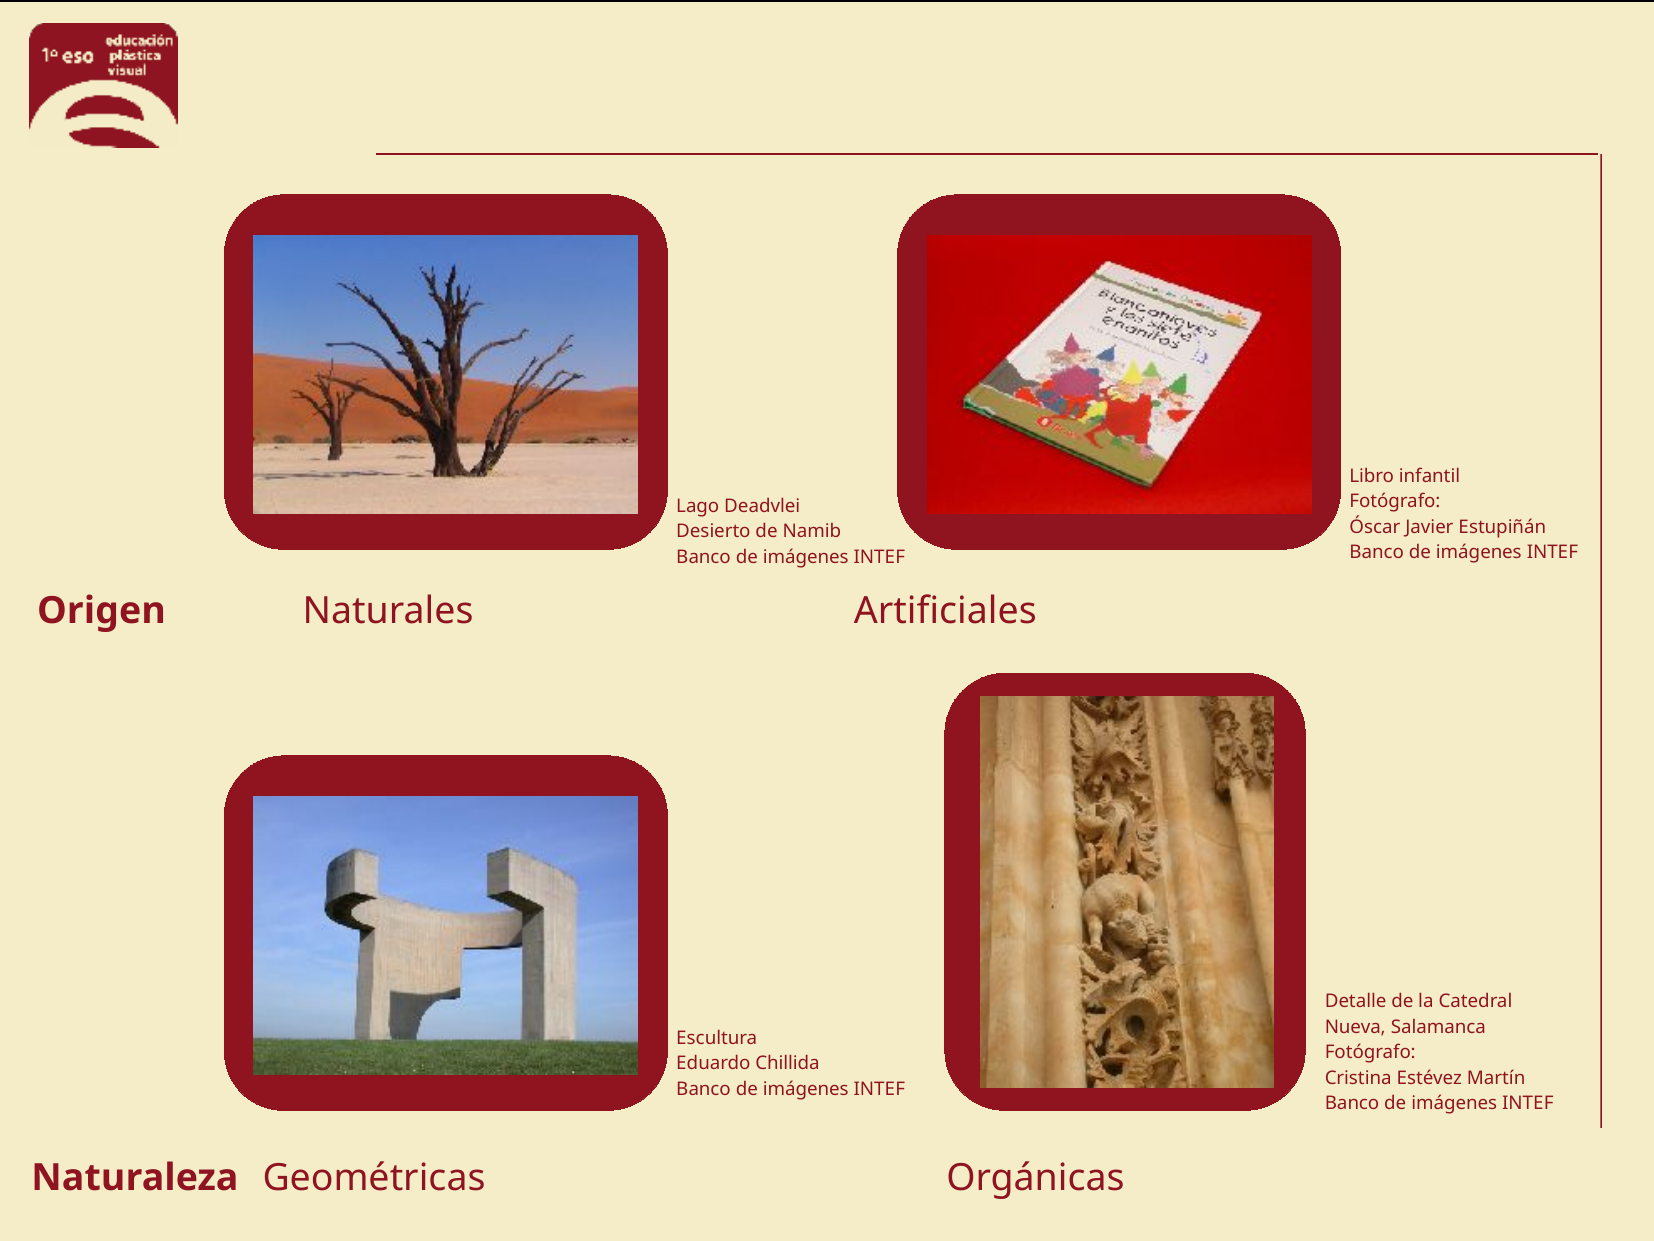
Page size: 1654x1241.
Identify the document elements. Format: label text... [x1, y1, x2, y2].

text_box [224, 194, 668, 550]
text_box [897, 194, 1341, 550]
text_box Escultura Eduardo Chillida Banco de imágenes INTEF [661, 1016, 964, 1116]
text_box [224, 755, 668, 1111]
text_box [944, 673, 1306, 1111]
picture [0, 0, 1654, 1241]
text_box Origen Naturales Artificiales [37, 576, 1536, 668]
text_box Libro infantil Fotógrafo: Óscar Javier Estupiñán Banco de imágenes INTEF [1334, 455, 1619, 562]
text_box Lago Deadvlei Desierto de Namib Banco de imágenes INTEF [661, 484, 945, 584]
text_box Naturaleza Geométricas Orgánicas [16, 1142, 1530, 1241]
text_box Detalle de la Catedral Nueva, Salamanca Fotógrafo: Cristina Estévez Martín Banco de imágenes INTEF [1310, 980, 1613, 1110]
